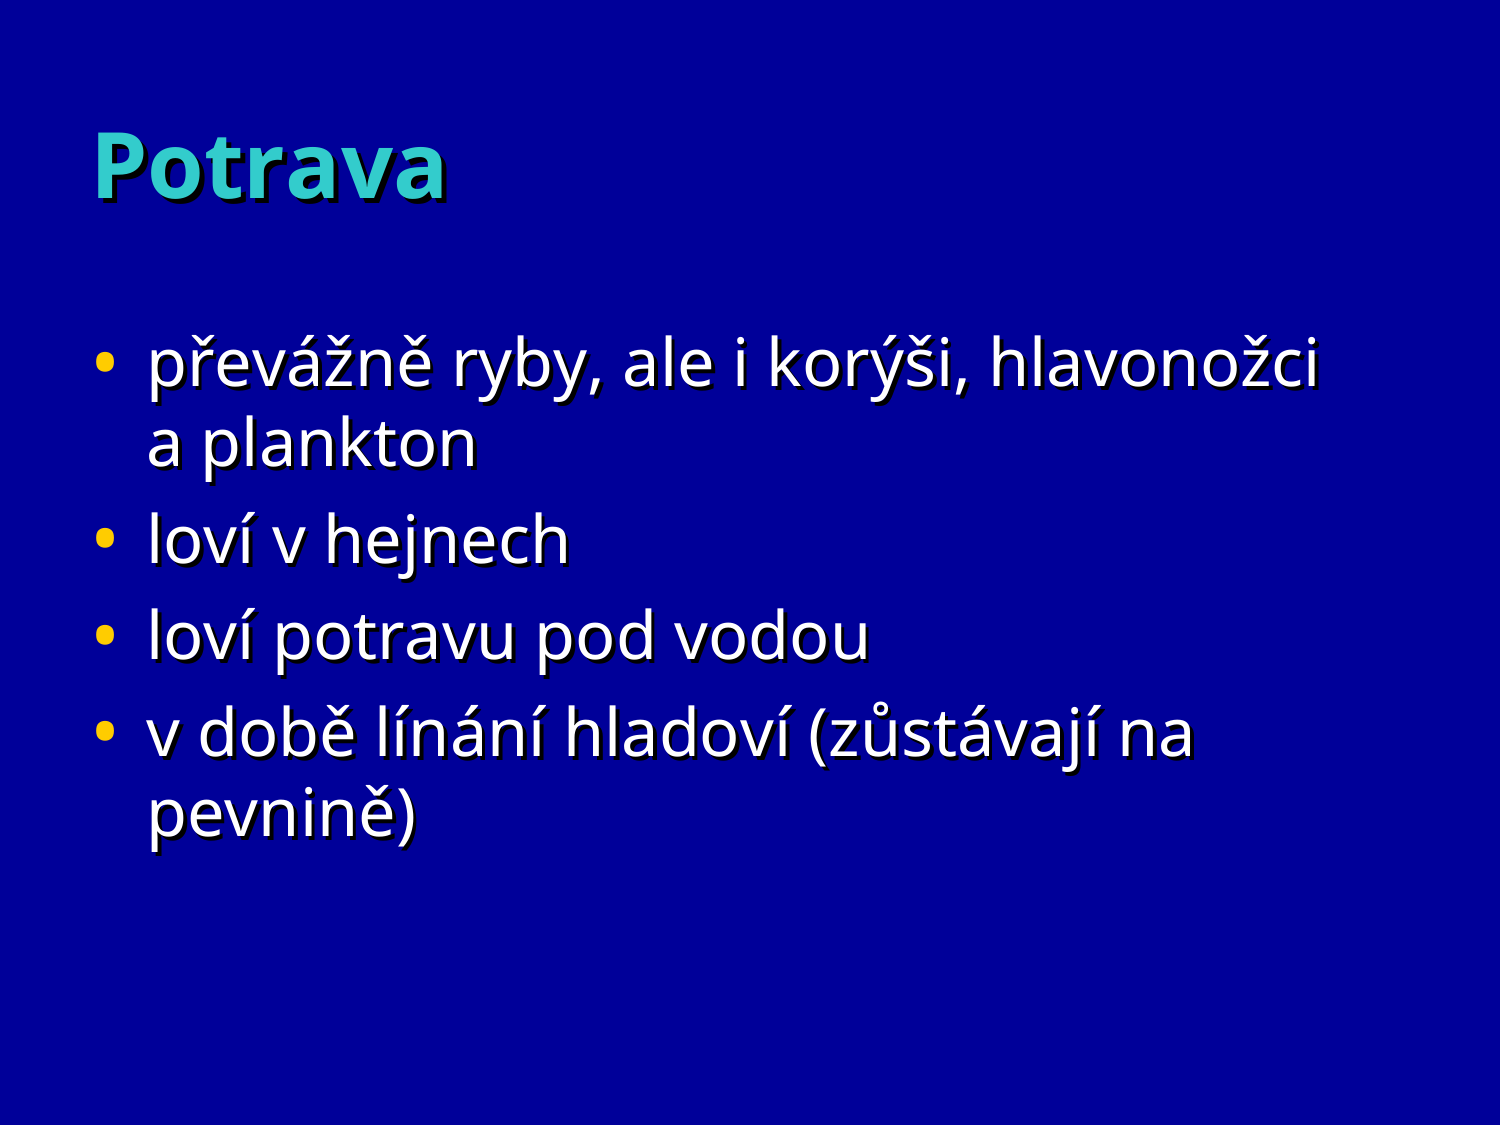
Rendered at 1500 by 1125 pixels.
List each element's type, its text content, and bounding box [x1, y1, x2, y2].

title Potrava [75, 47, 1426, 276]
list převážně ryby, ale i korýši, hlavonožci a plankton loví v hejnech loví potravu pod vodou v době línání hladoví (zůstávají na pevnině) [75, 312, 1500, 988]
